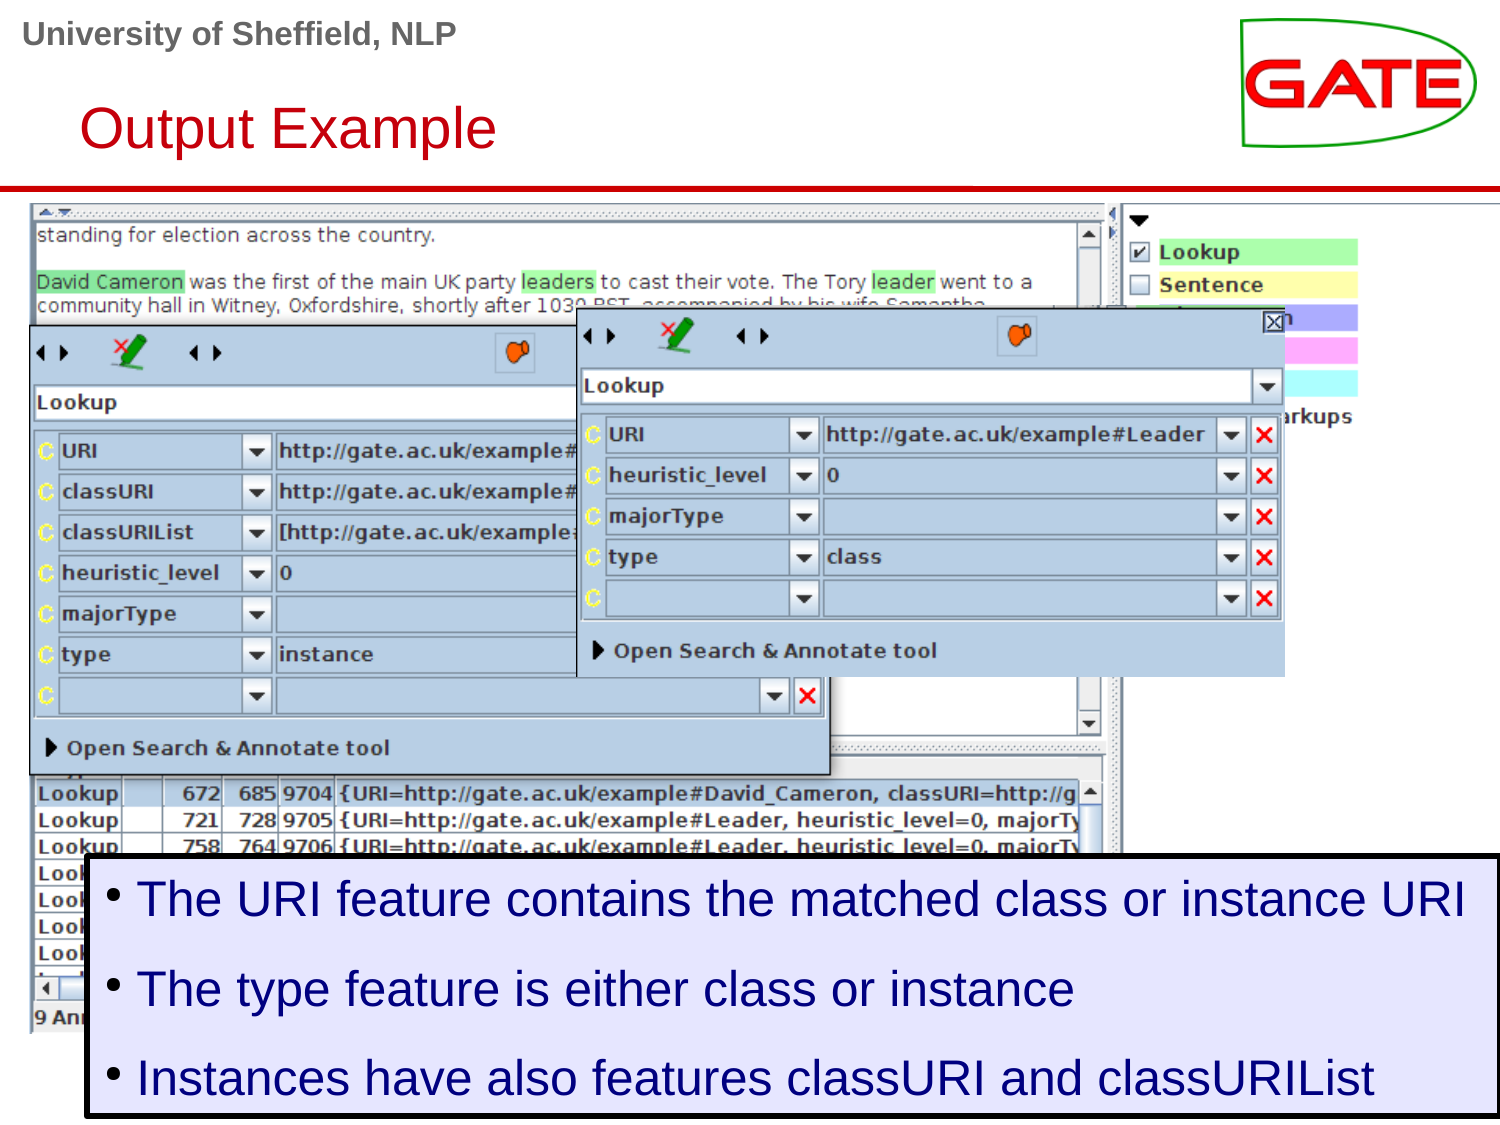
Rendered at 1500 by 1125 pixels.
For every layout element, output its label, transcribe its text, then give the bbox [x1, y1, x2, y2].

picture [29, 203, 1500, 1034]
title Output Example [79, 62, 1149, 197]
text_box The URI feature contains the matched class or instance URI The type feature is either class or instance Instances have also features classURI and classURIList [86, 856, 1500, 1117]
picture [1240, 18, 1477, 148]
